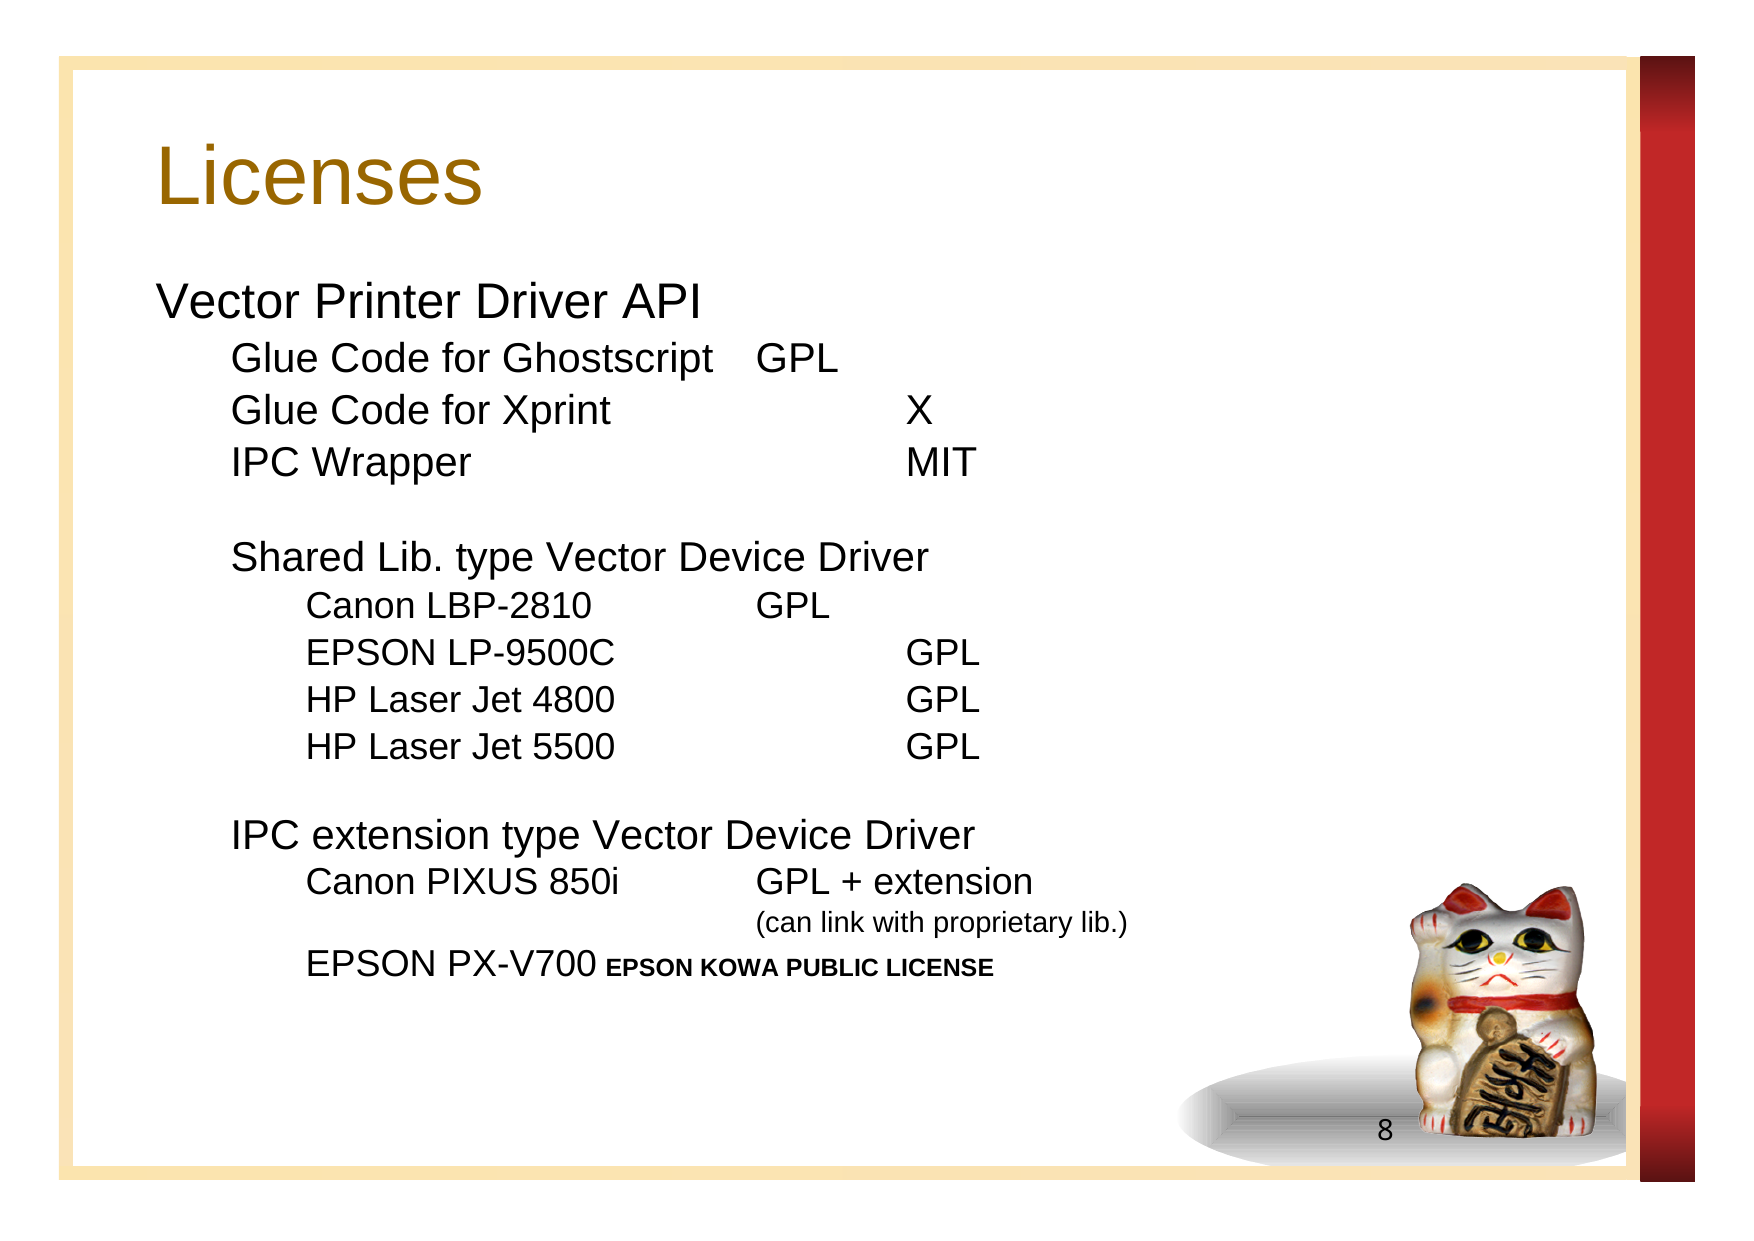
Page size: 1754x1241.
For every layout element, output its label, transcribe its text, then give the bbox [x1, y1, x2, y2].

list Vector Printer Driver API Glue Code for Ghostscript GPL Glue Code for Xprint X IPC Wrapper MIT Shared Lib. type Vector Device Driver Canon LBP-2810 GPL EPSON LP-9500C GPL HP Laser Jet 4800 GPL HP Laser Jet 5500 GPL IPC extension type Vector Device Driver Canon PIXUS 850i GPL + extension (can link with proprietary lib.) EPSON PX-V700 EPSON KOWA PUBLIC LICENSE [140, 270, 1614, 1068]
title Licenses [140, 104, 1614, 247]
picture [1404, 1068, 1601, 1141]
